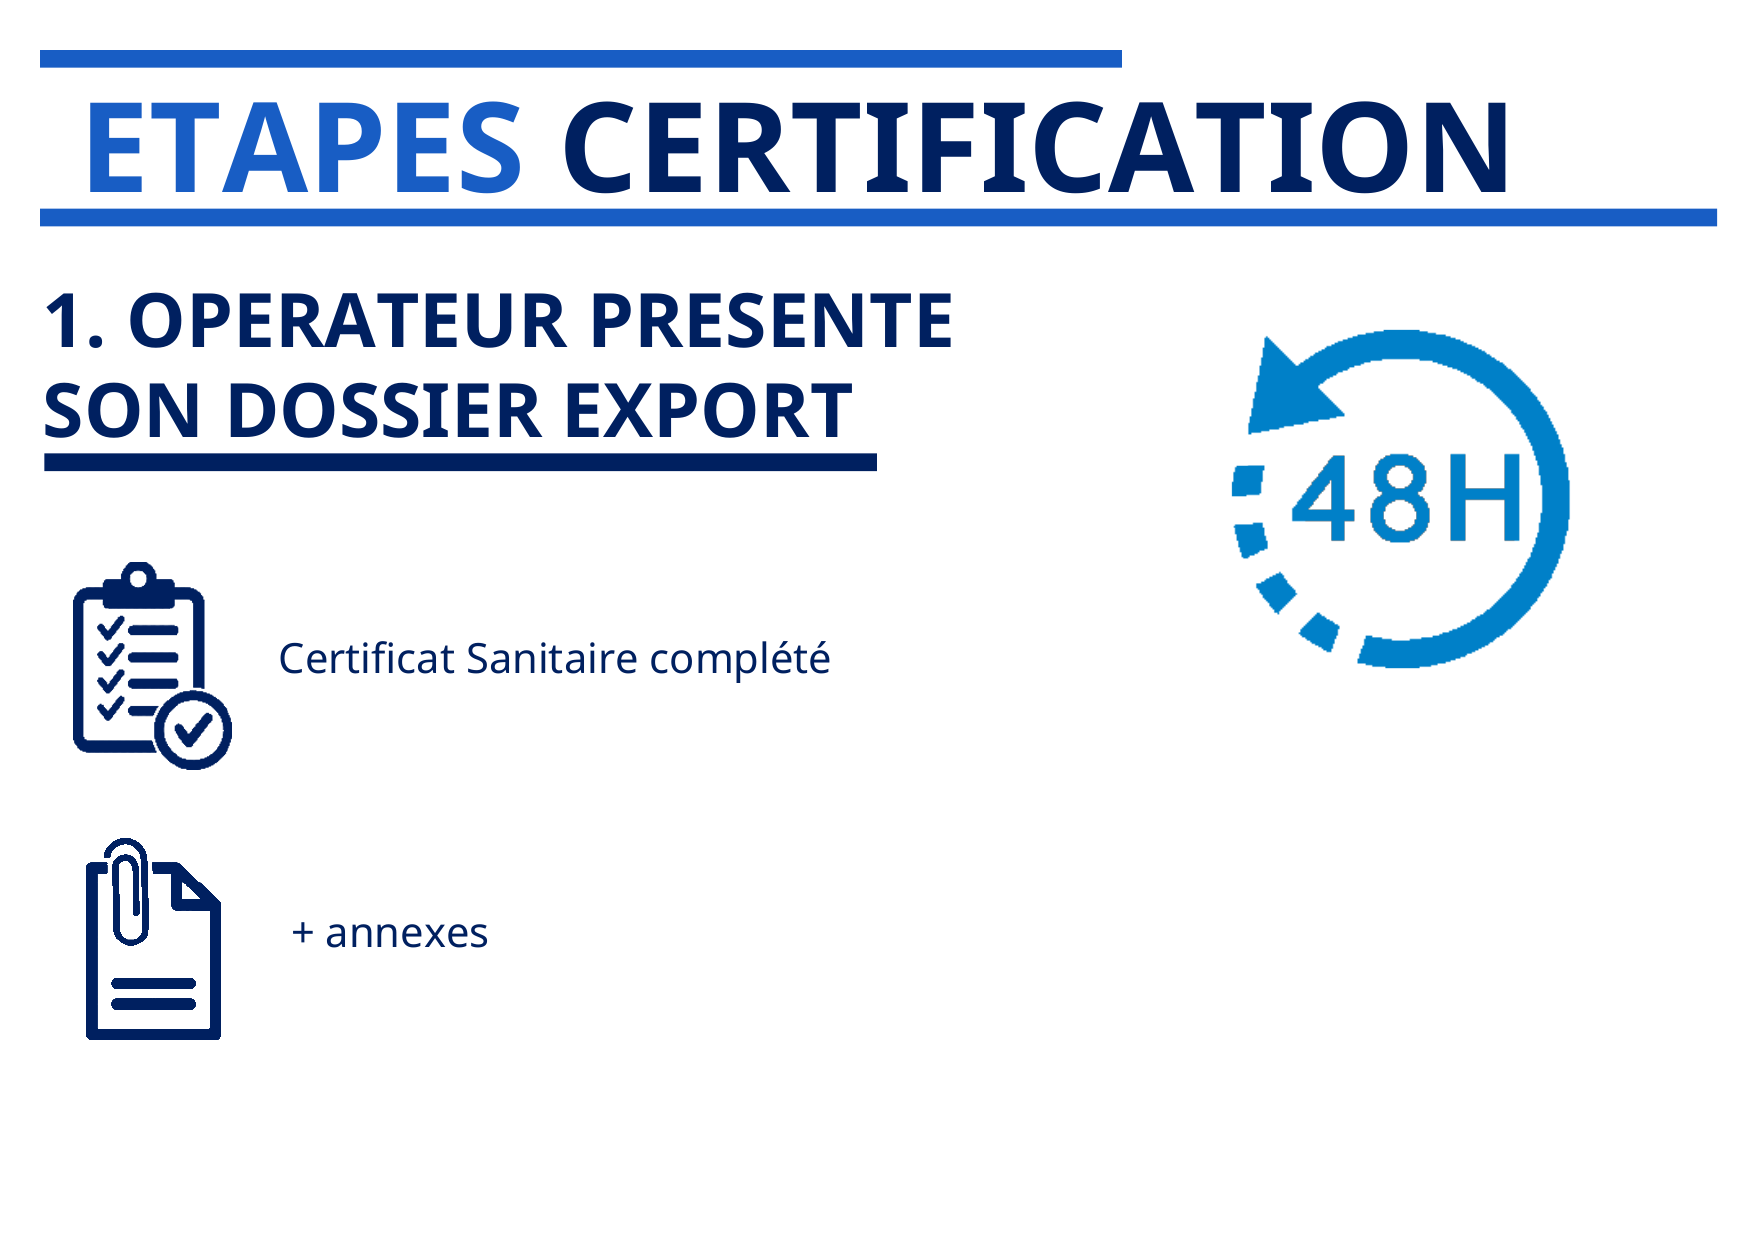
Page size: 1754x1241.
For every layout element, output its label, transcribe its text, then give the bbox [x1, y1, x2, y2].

picture [28, 552, 277, 779]
text_box 1. OPERATEUR PRESENTE SON DOSSIER EXPORT [28, 265, 1096, 461]
text_box + annexes [276, 897, 1153, 964]
picture [1201, 312, 1616, 690]
picture [28, 826, 277, 1053]
text_box Certificat Sanitaire complété [264, 623, 1141, 690]
text_box ETAPES CERTIFICATION [65, 75, 1754, 229]
text_box [44, 453, 877, 472]
